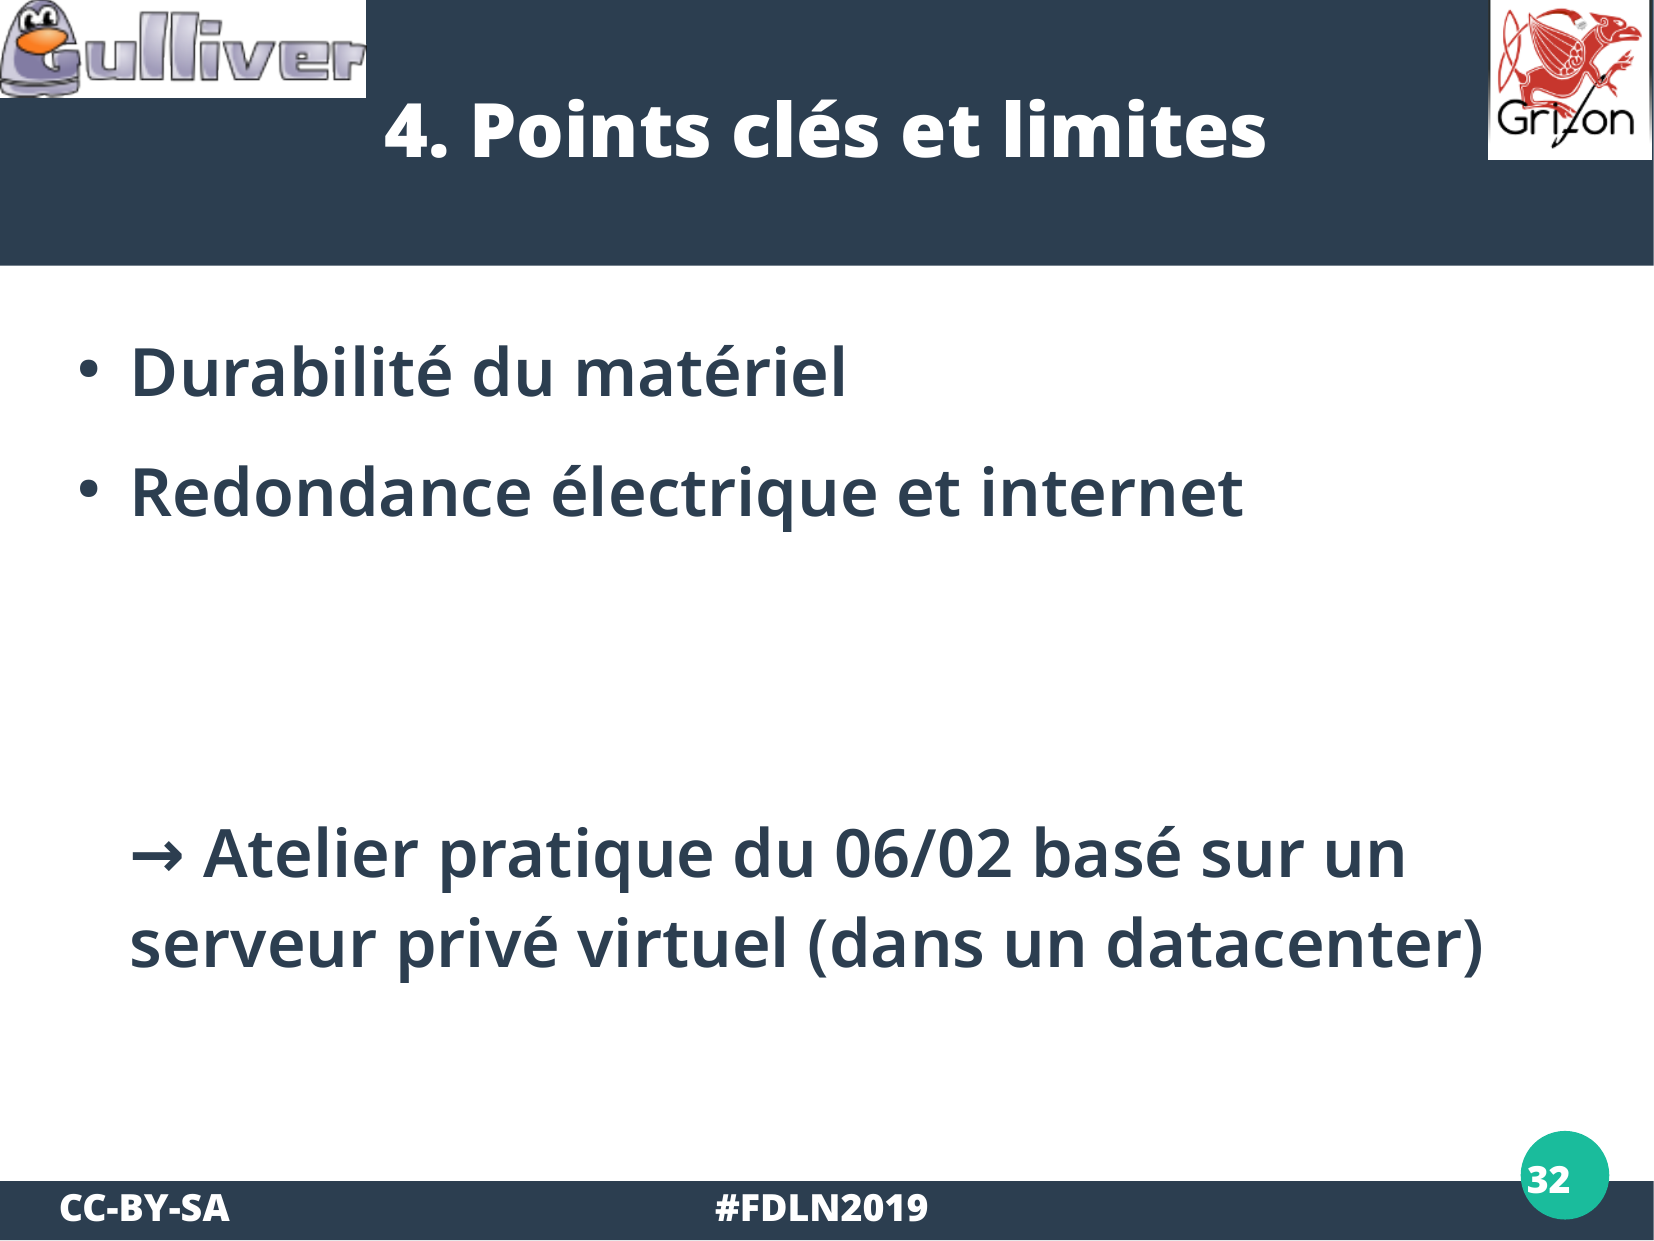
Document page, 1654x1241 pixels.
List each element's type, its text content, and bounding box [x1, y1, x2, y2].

picture [0, 0, 367, 98]
list Durabilité du matériel Redondance électrique et internet → Atelier pratique du 06/02 basé sur un serveur privé virtuel (dans un datacenter) [59, 324, 1595, 1152]
title 4. Points clés et limites [59, 49, 1595, 207]
picture [1488, 0, 1652, 160]
